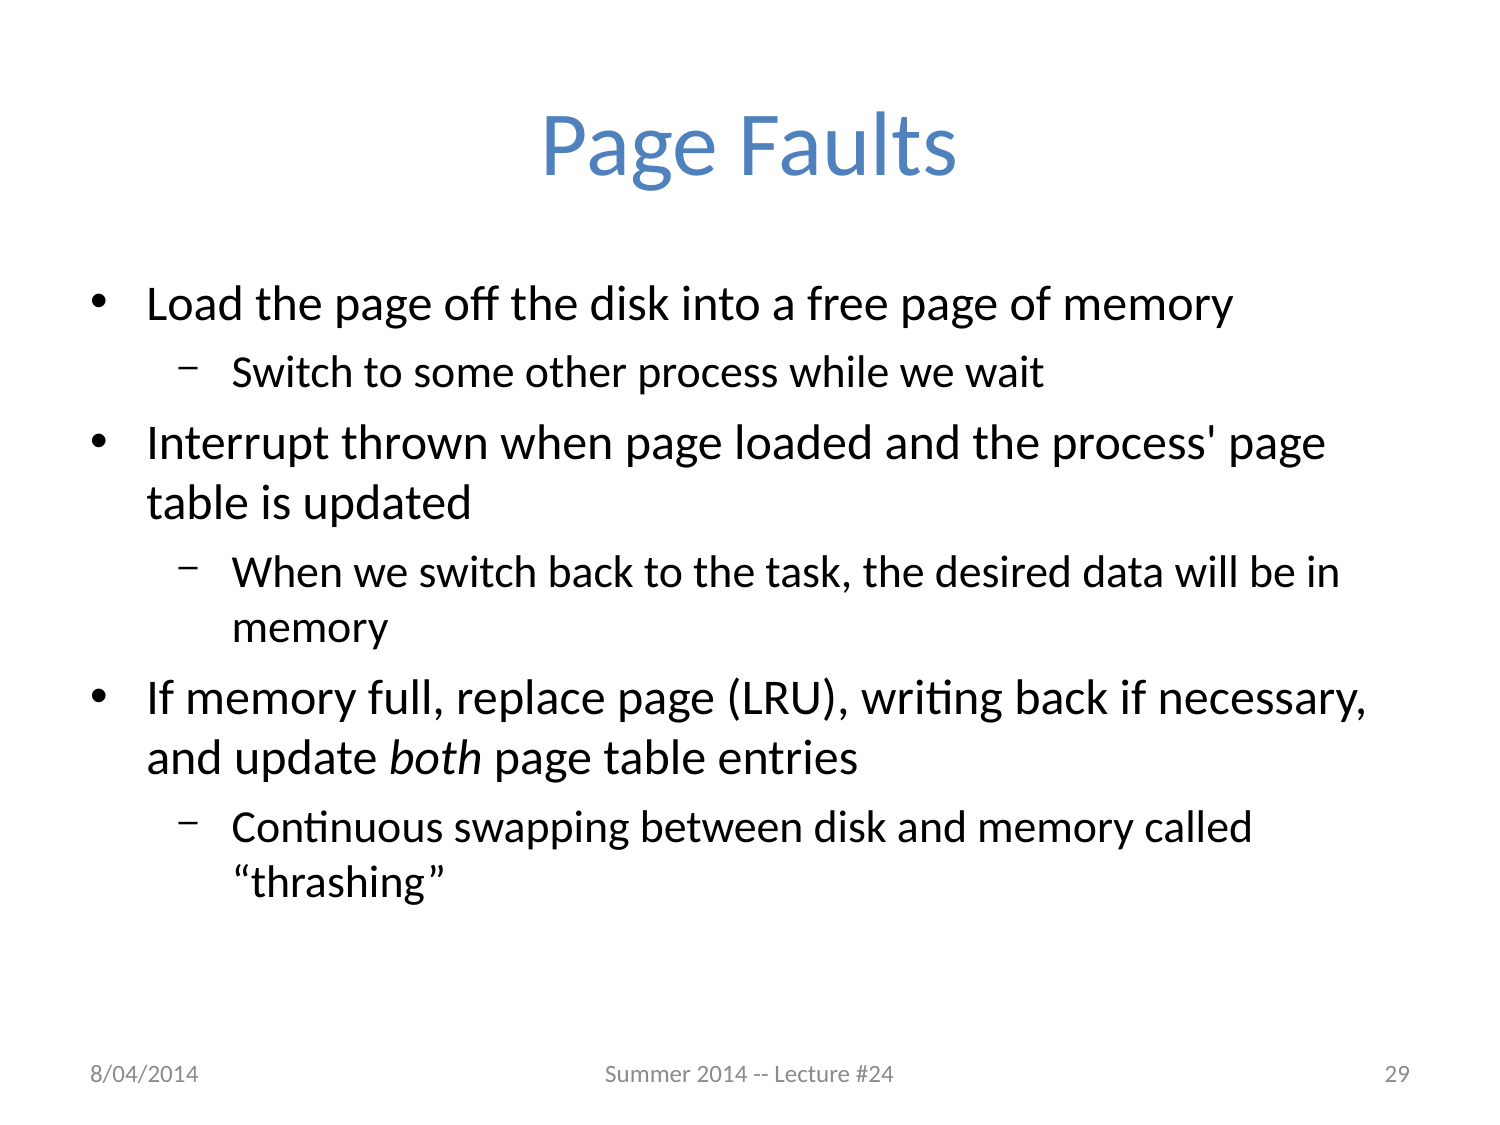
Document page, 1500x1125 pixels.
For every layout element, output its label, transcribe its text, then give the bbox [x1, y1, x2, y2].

slide_number 8/04/2014 [75, 1042, 425, 1103]
slide_number <number> [1074, 1042, 1425, 1103]
title Page Faults [75, 45, 1425, 233]
list Load the page off the disk into a free page of memory Switch to some other process while we wait Interrupt thrown when page loaded and the process' page table is updated When we switch back to the task, the desired data will be in memory If memory full, replace page (LRU), writing back if necessary, and update both page table entries Continuous swapping between disk and memory called “thrashing” [75, 262, 1425, 1073]
footer Summer 2014 -- Lecture #24 [512, 1042, 988, 1103]
